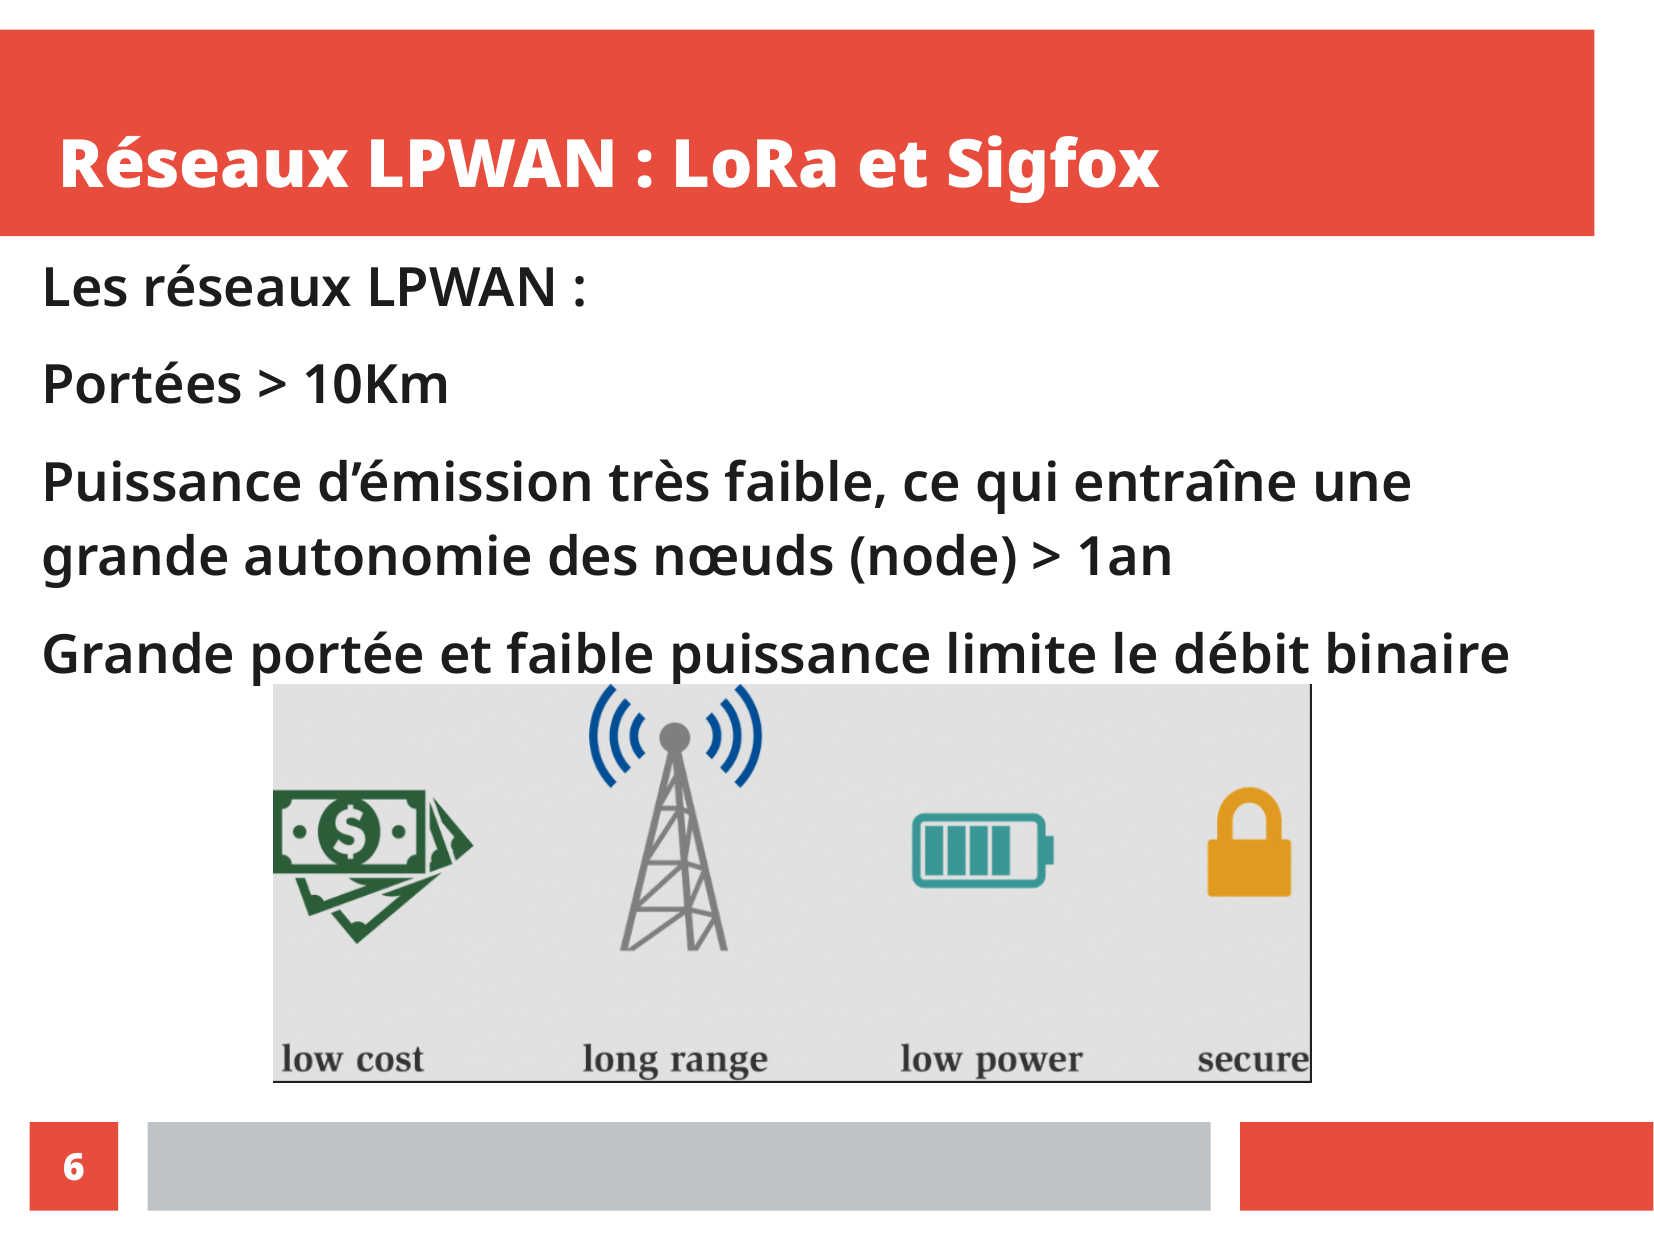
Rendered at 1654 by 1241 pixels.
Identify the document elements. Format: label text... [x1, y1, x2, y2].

picture [273, 684, 1312, 1083]
list Les réseaux LPWAN : Portées > 10Km Puissance d’émission très faible, ce qui entraîne une grande autonomie des nœuds (node) > 1an Grande portée et faible puissance limite le débit binaire [41, 248, 1548, 1016]
title Réseaux LPWAN : LoRa et Sigfox [59, 59, 1595, 207]
